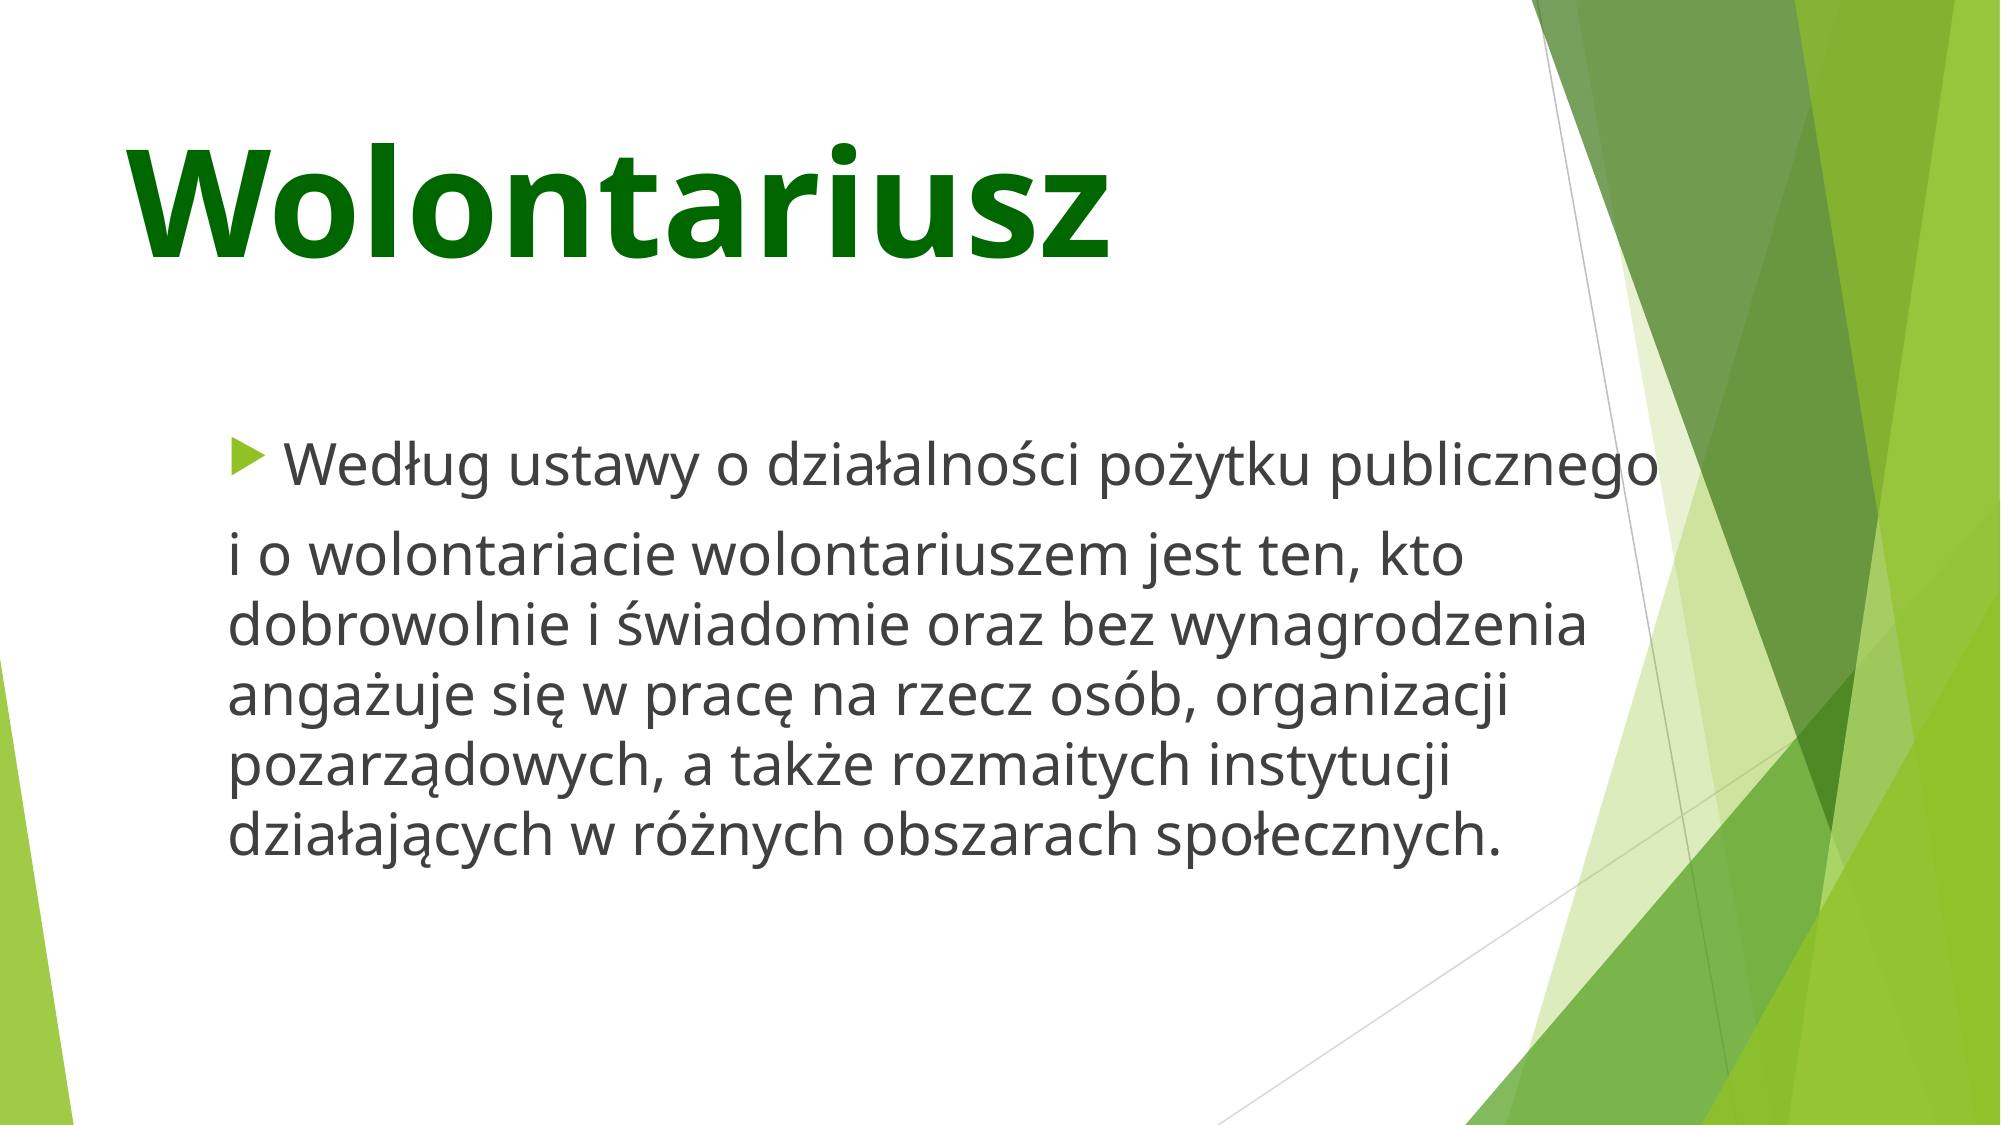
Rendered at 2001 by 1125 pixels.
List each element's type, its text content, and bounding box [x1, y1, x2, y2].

list Według ustawy o działalności pożytku publicznego i o wolontariacie wolontariuszem jest ten, kto dobrowolnie i świadomie oraz bez wynagrodzenia angażuje się w pracę na rzecz osób, organizacji pozarządowych, a także rozmaitych instytucji działających w różnych obszarach społecznych. [212, 419, 1788, 923]
title Wolontariusz [111, 99, 1522, 317]
